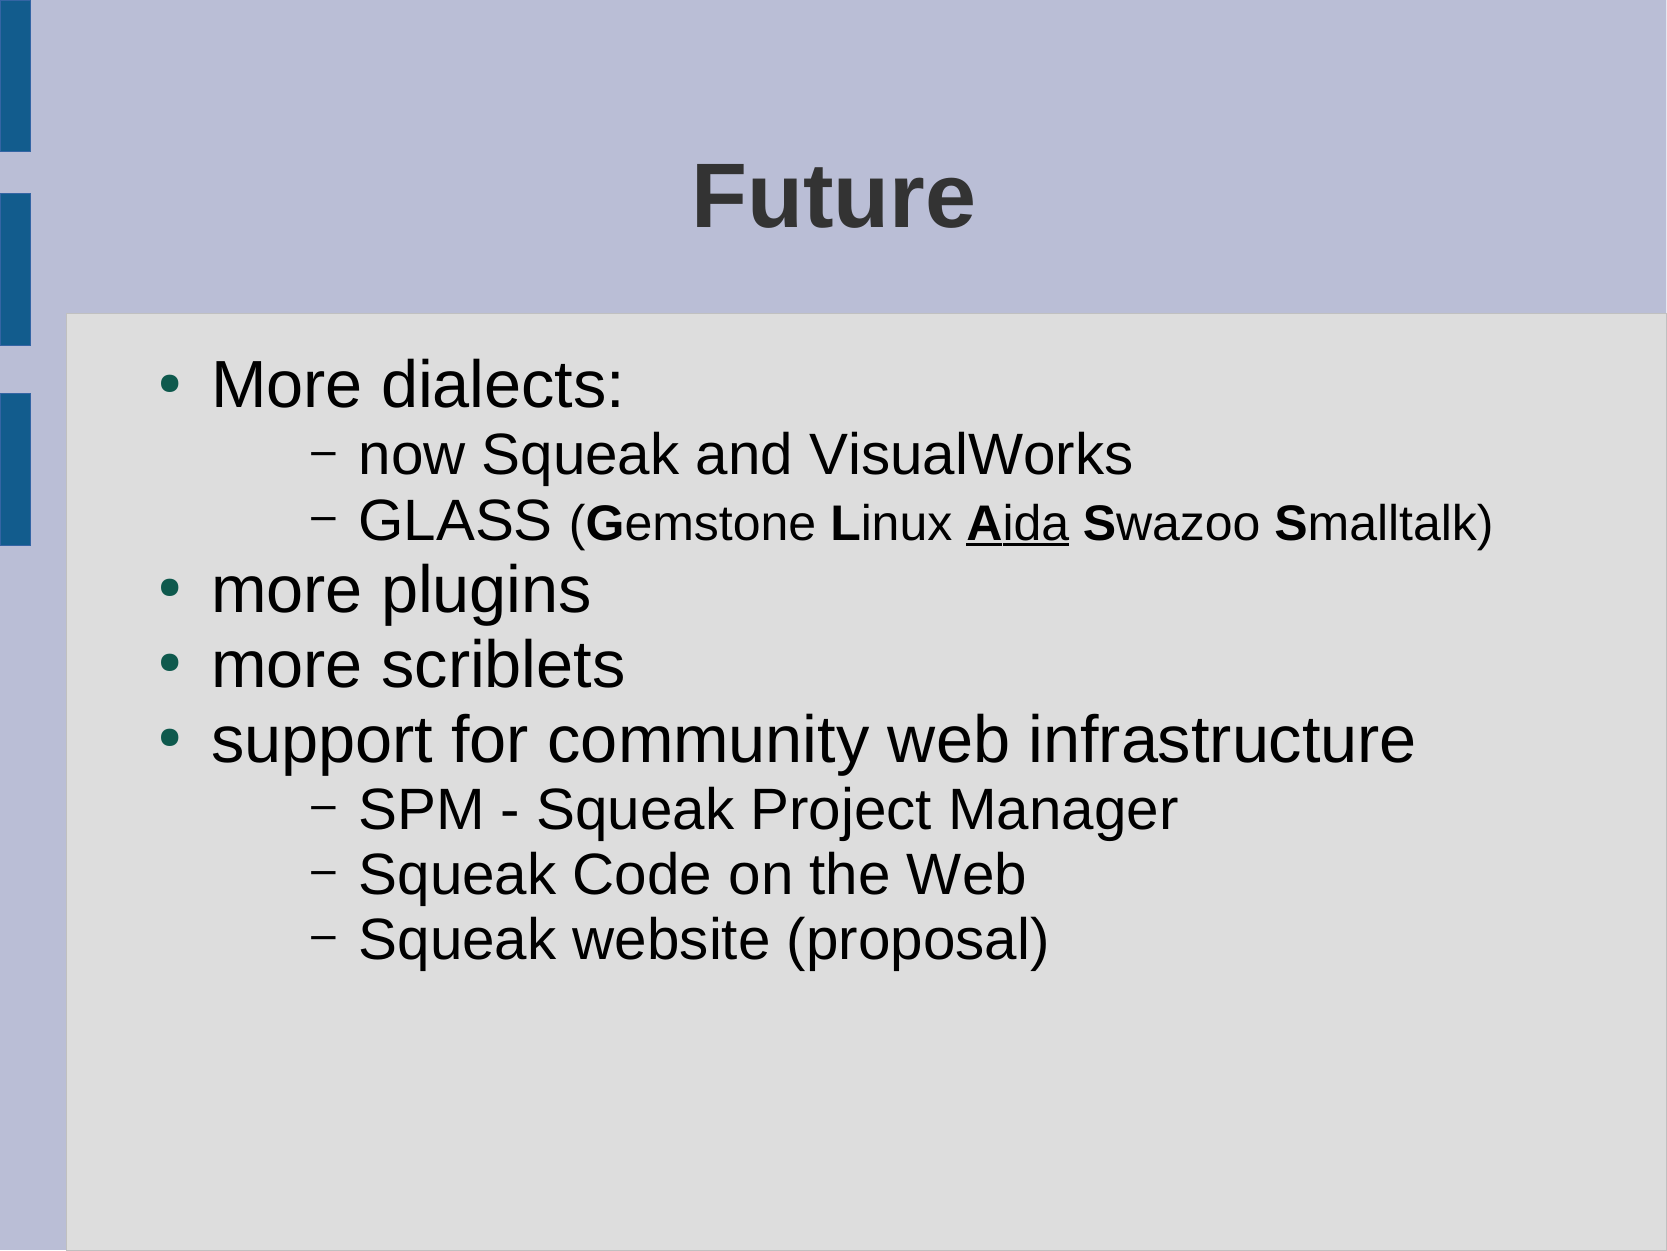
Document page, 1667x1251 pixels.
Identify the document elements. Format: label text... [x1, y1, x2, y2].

list More dialects: now Squeak and VisualWorks GLASS (Gemstone Linux Aida Swazoo Smalltalk) more plugins more scriblets support for community web infrastructure SPM - Squeak Project Manager Squeak Code on the Web Squeak website (proposal) [122, 347, 1546, 1136]
title Future [122, 91, 1546, 301]
